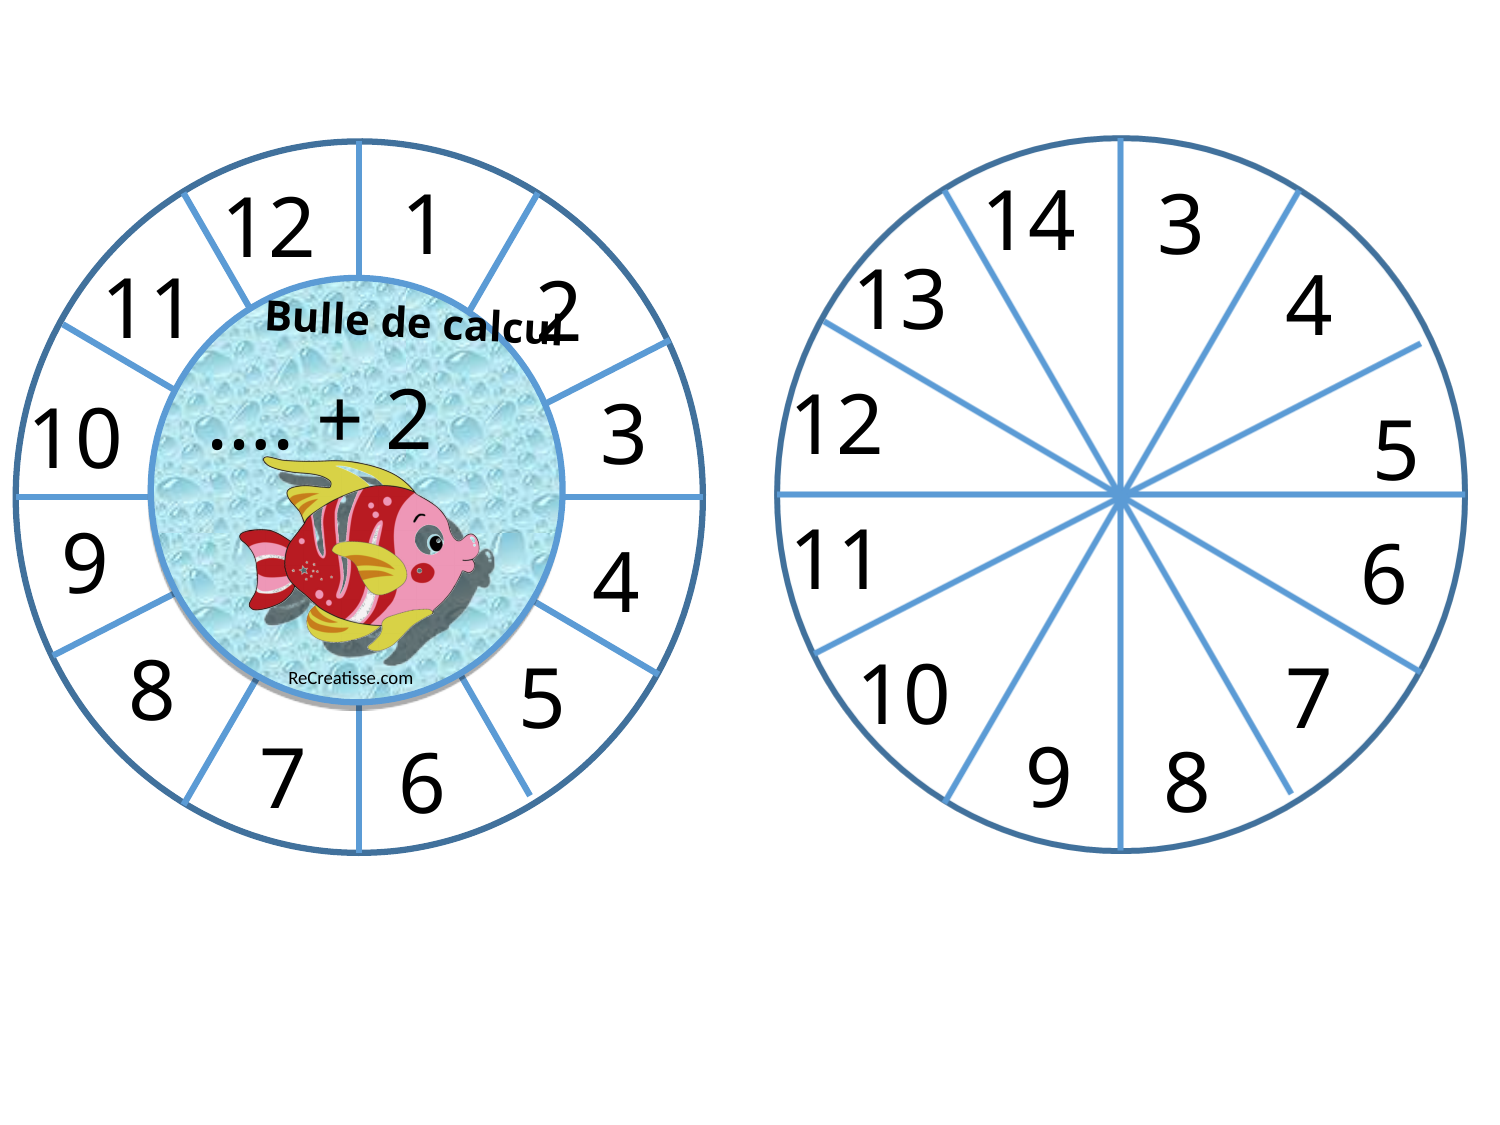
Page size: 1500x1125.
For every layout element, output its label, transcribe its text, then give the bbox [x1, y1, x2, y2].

text_box 4 [1271, 244, 1348, 359]
text_box 9 [1010, 717, 1088, 832]
text_box [15, 195, 703, 853]
text_box Bulle de calcul [247, 280, 581, 363]
text_box [115, 178, 206, 247]
text_box [239, 282, 251, 300]
text_box 12 [206, 167, 331, 282]
text_box 8 [113, 630, 191, 745]
text_box 12 [774, 364, 900, 479]
text_box 11 [775, 499, 900, 614]
text_box 7 [1271, 638, 1348, 753]
text_box 7 [244, 718, 322, 833]
text_box 8 [1149, 721, 1227, 837]
picture [228, 428, 492, 668]
text_box 9 [46, 502, 124, 618]
text_box 10 [841, 634, 966, 749]
text_box 5 [1357, 390, 1435, 505]
text_box 5 [503, 638, 581, 753]
text_box 6 [1346, 514, 1423, 629]
text_box [362, 649, 394, 658]
text_box 1 [386, 164, 464, 279]
text_box 6 [383, 723, 461, 838]
text_box ReCreatisse.com [273, 658, 429, 695]
text_box 3 [585, 374, 663, 489]
text_box 10 [13, 378, 138, 493]
text_box 14 [966, 160, 1091, 275]
text_box 3 [1143, 164, 1220, 279]
text_box 13 [838, 238, 963, 354]
text_box [231, 141, 535, 292]
text_box 11 [87, 247, 212, 363]
picture [774, 135, 1468, 854]
text_box 4 [578, 521, 656, 636]
text_box …. + 2 [192, 359, 448, 474]
text_box 2 [521, 251, 598, 366]
